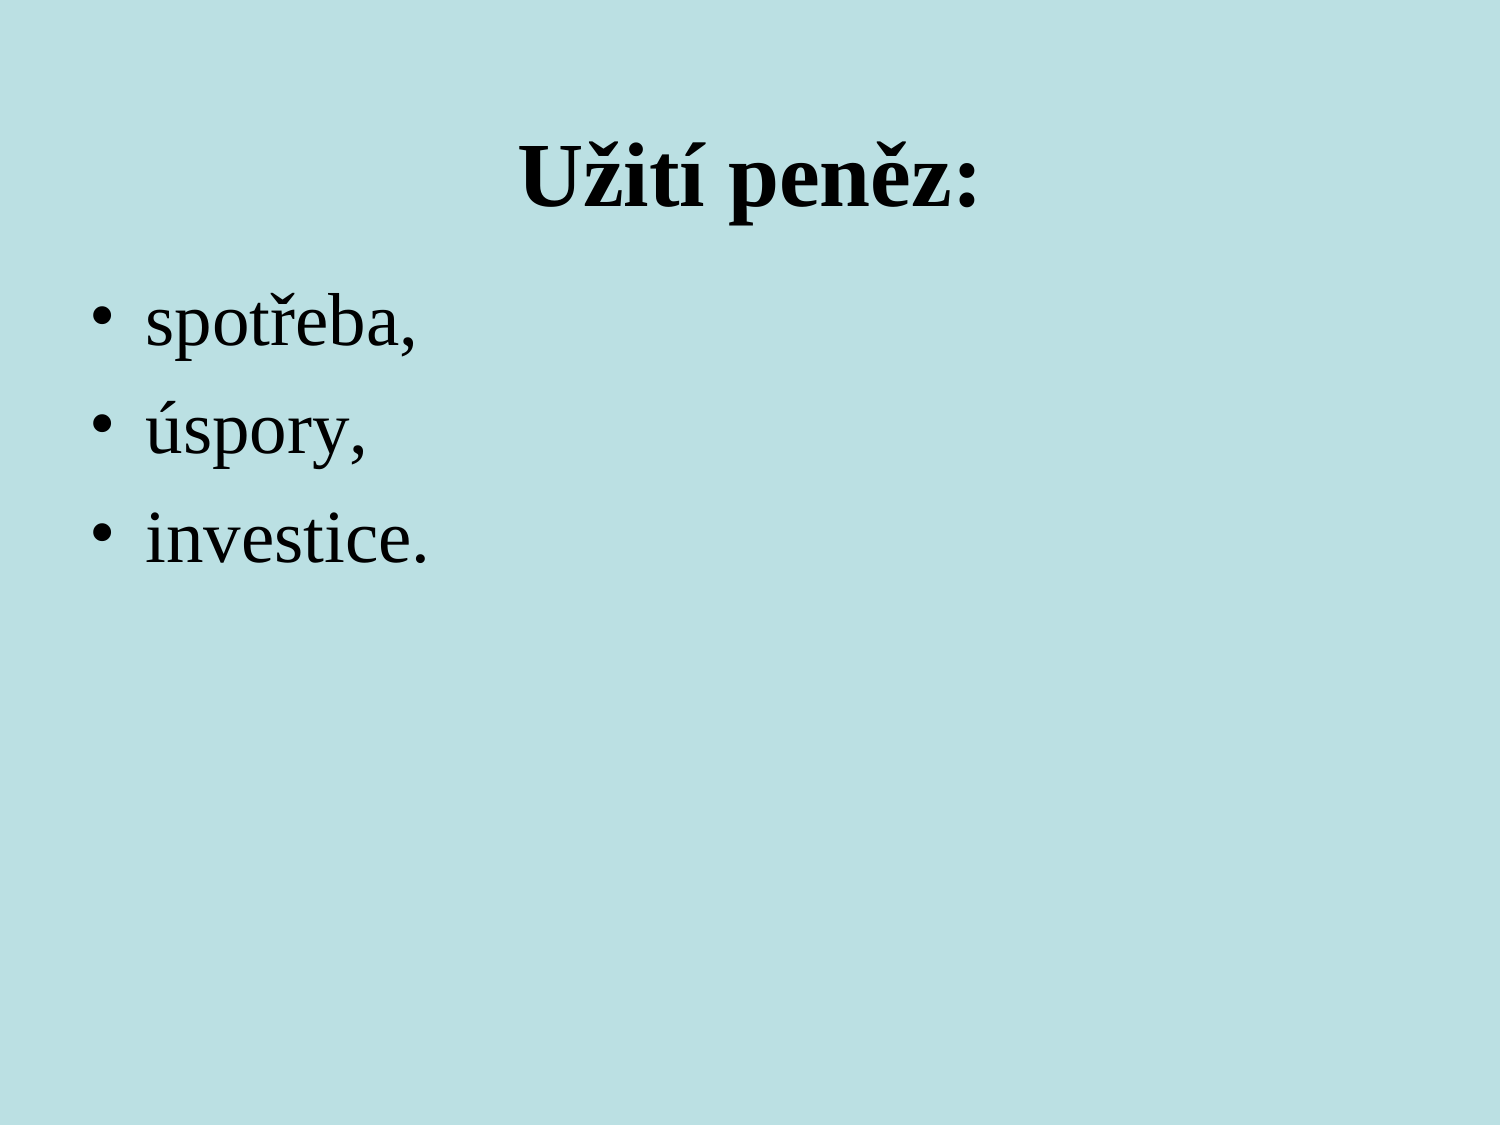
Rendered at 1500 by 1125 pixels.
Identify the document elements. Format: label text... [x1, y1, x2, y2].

list spotřeba, úspory, investice. [75, 262, 1426, 984]
title Užití peněz: [75, 44, 1426, 233]
